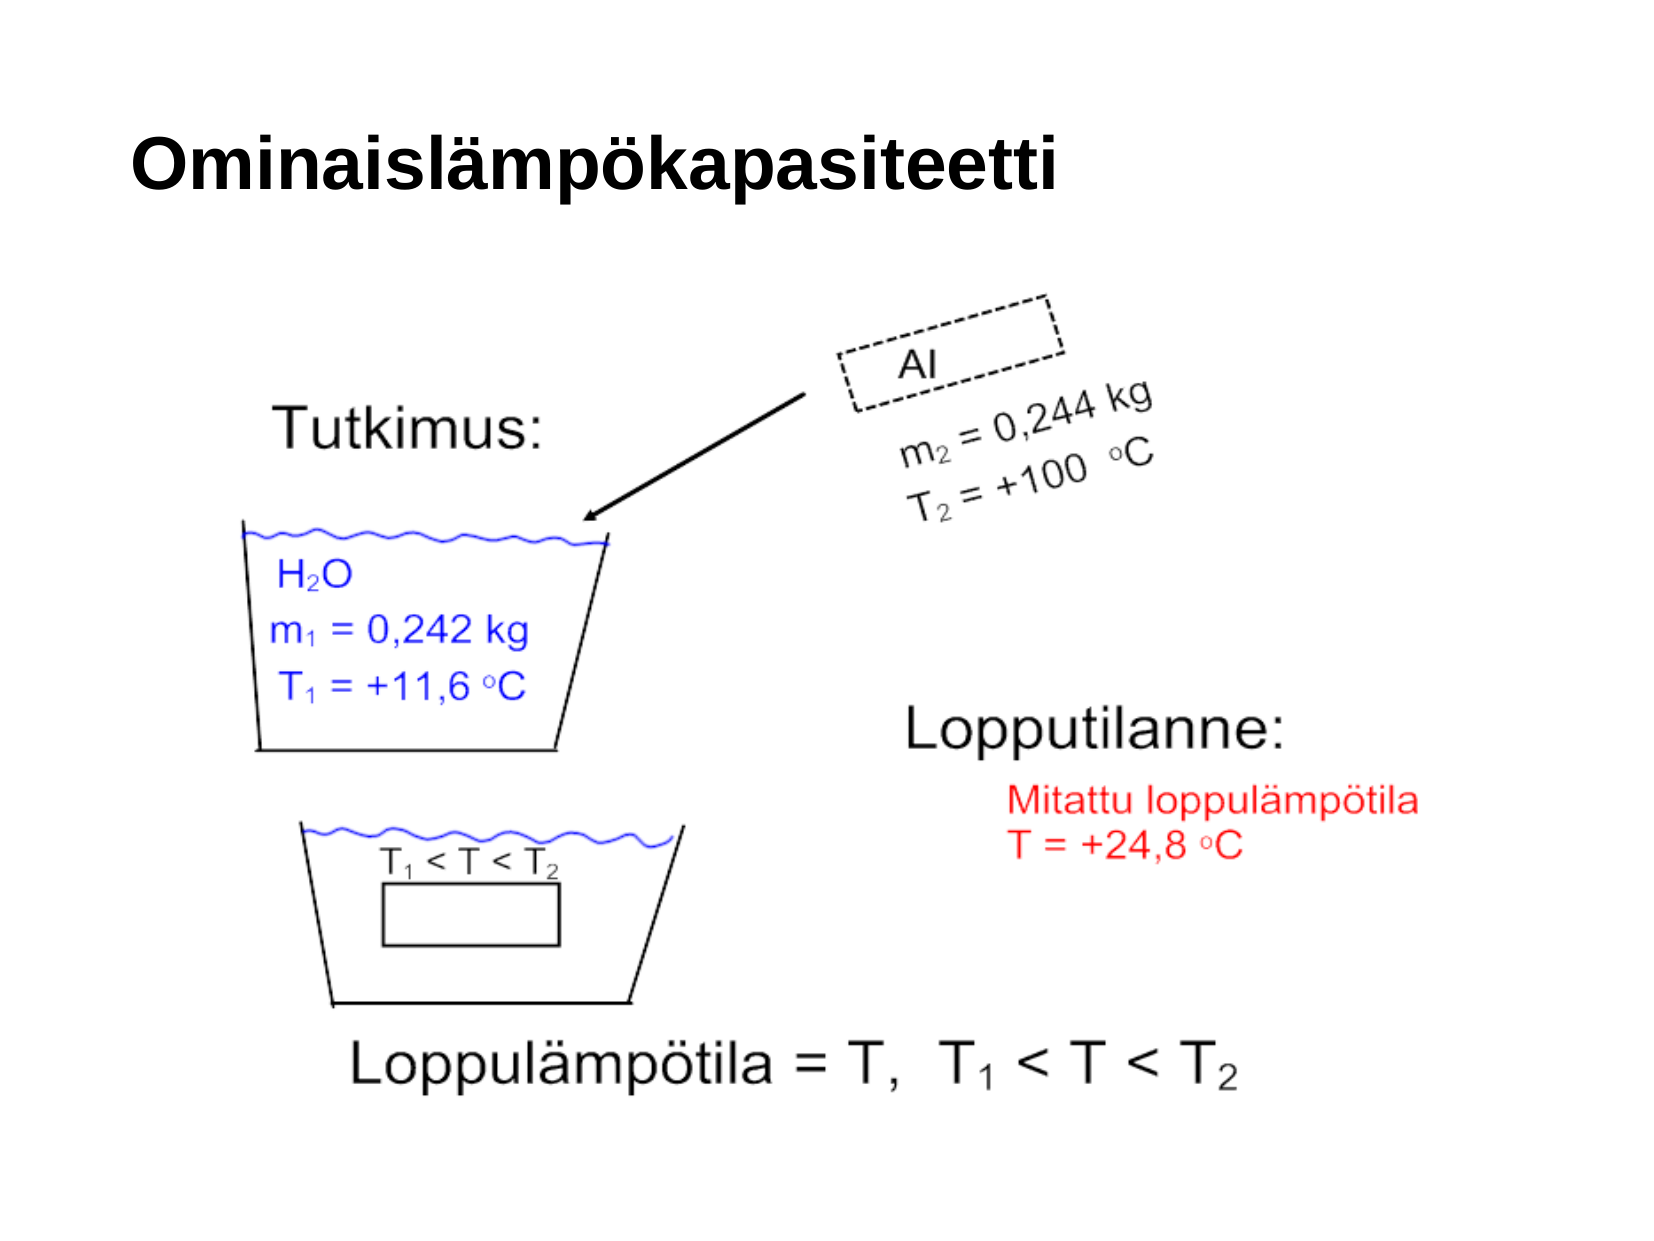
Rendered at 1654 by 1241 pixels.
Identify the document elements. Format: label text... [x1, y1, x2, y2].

text_box Ominaislämpökapasiteetti [115, 107, 1075, 213]
picture [129, 248, 1480, 1146]
